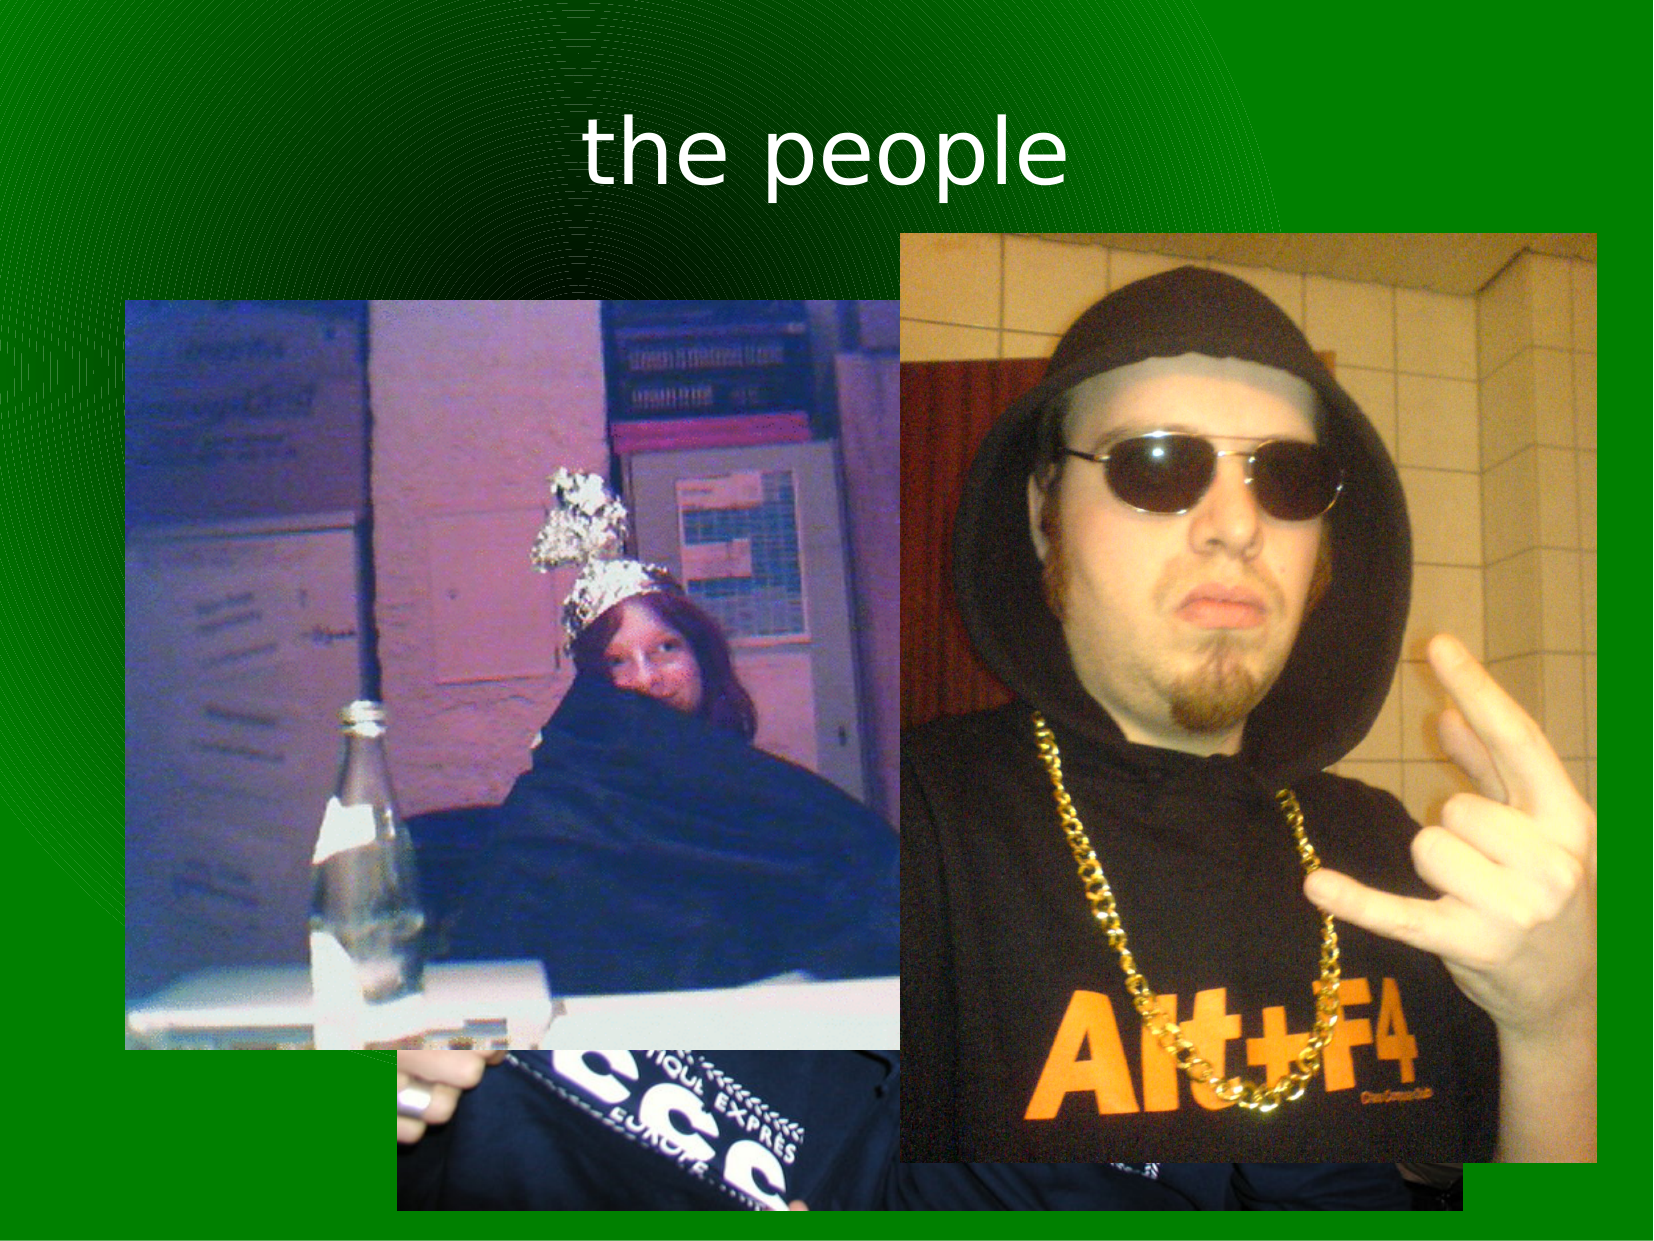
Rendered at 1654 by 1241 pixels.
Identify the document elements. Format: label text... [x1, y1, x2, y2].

title the people [82, 49, 1571, 257]
picture [125, 233, 1597, 1211]
